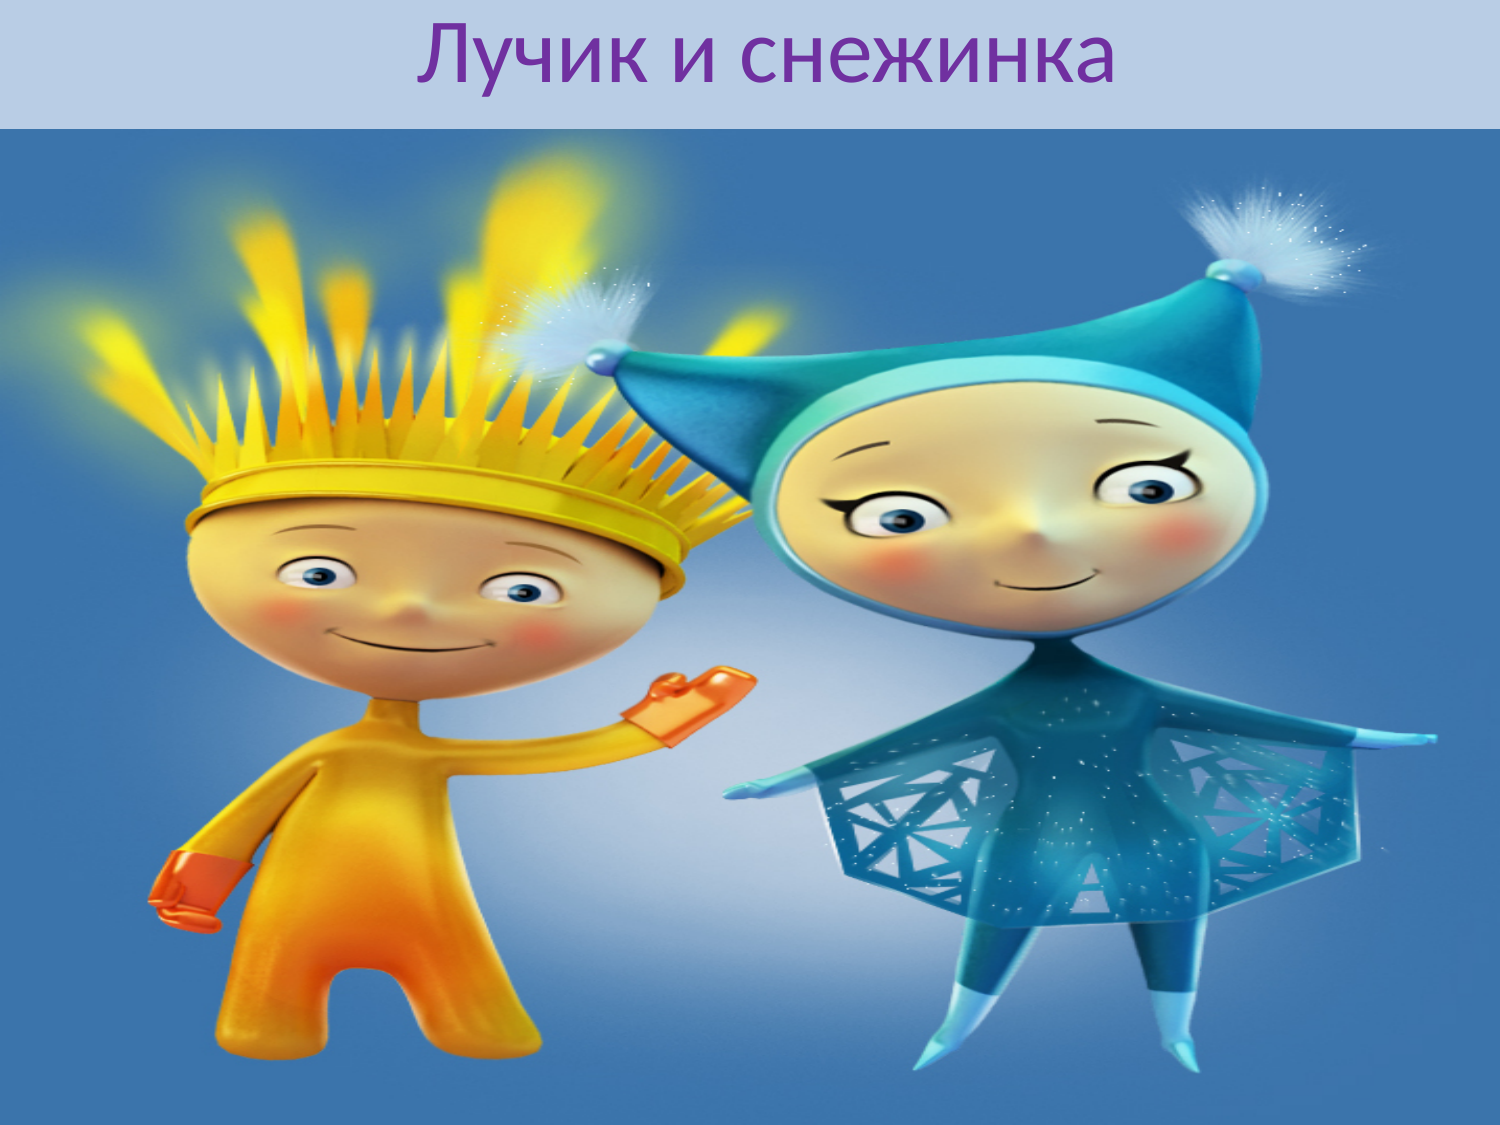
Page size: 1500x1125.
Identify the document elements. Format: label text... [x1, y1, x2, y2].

picture [0, 129, 1500, 1125]
text_box Лучик и снежинка [177, 6, 1406, 154]
